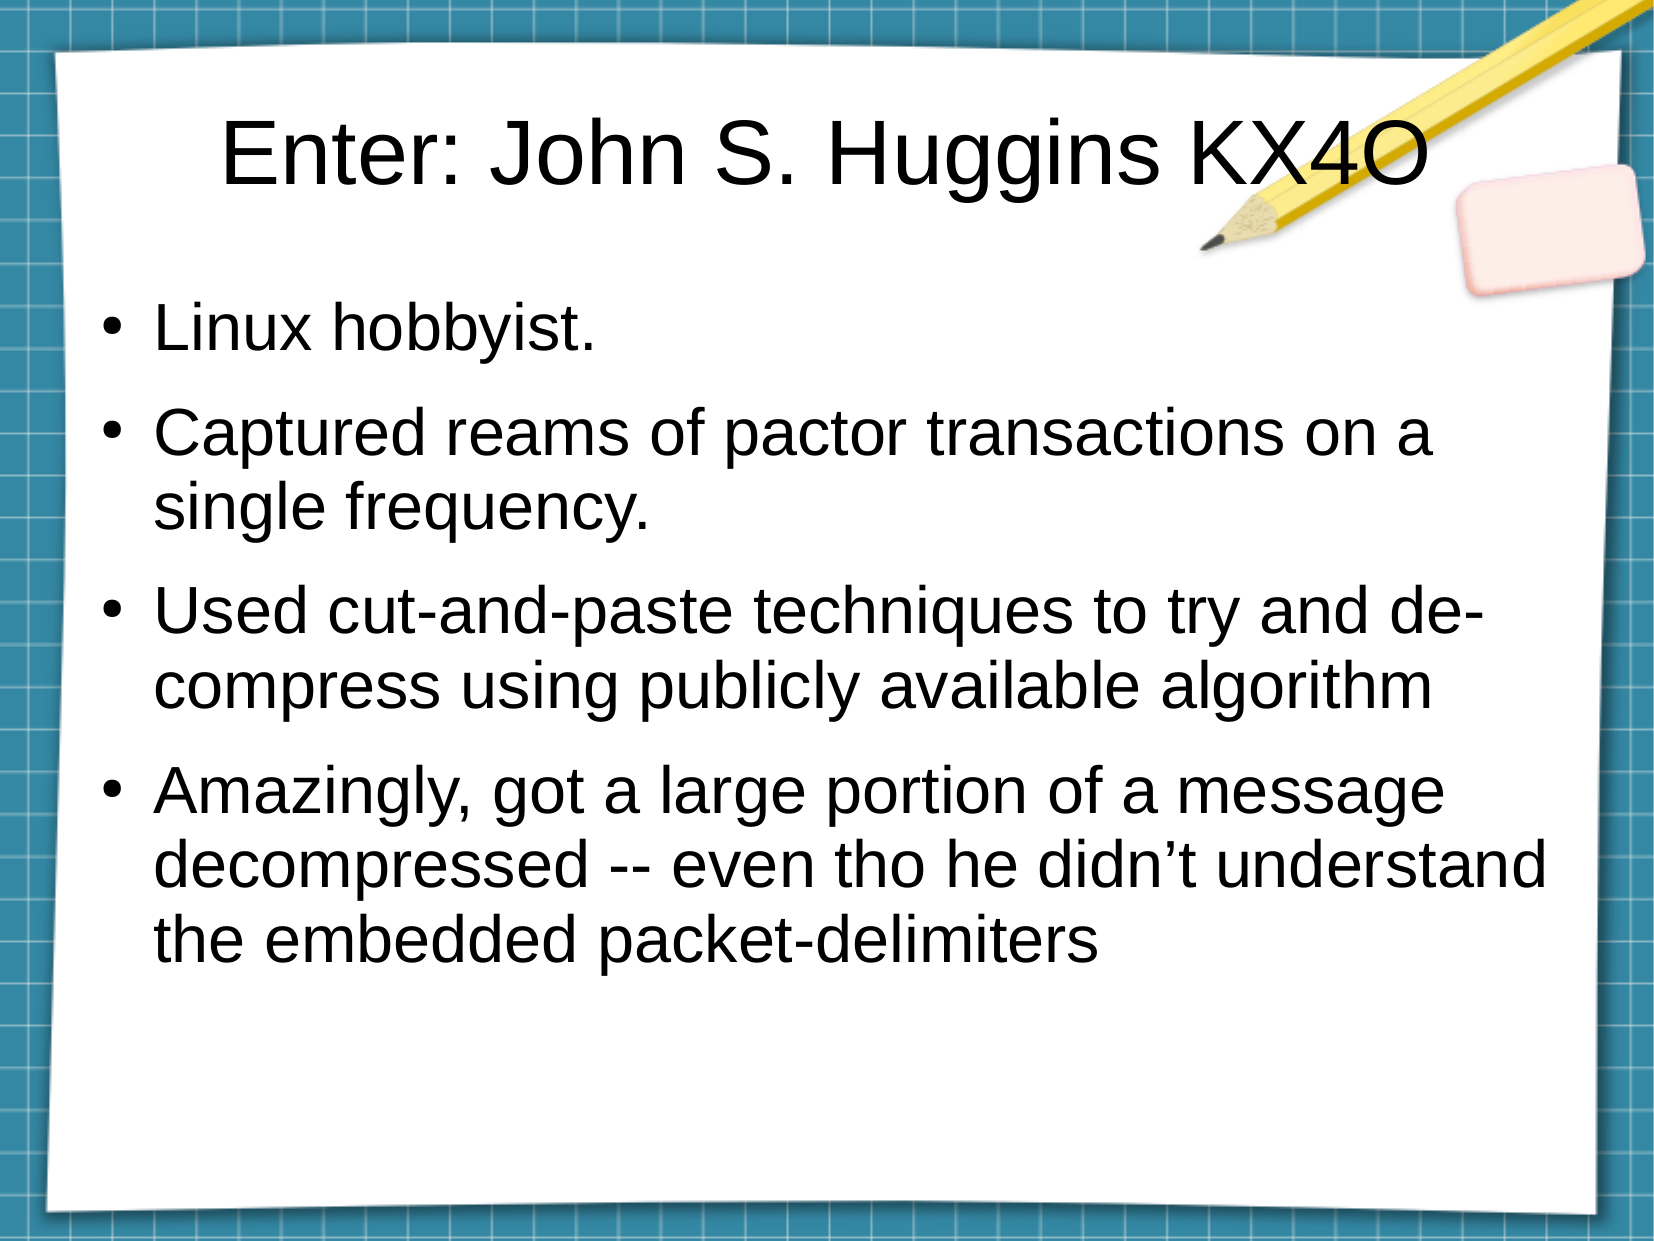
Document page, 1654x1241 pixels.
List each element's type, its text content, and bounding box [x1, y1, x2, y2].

picture [0, 0, 1654, 1241]
title Enter: John S. Huggins KX4O [82, 49, 1571, 257]
list Linux hobbyist. Captured reams of pactor transactions on a single frequency. Used cut-and-paste techniques to try and de-compress using publicly available algorithm Amazingly, got a large portion of a message decompressed -- even tho he didn’t understand the embedded packet-delimiters [82, 290, 1571, 1010]
